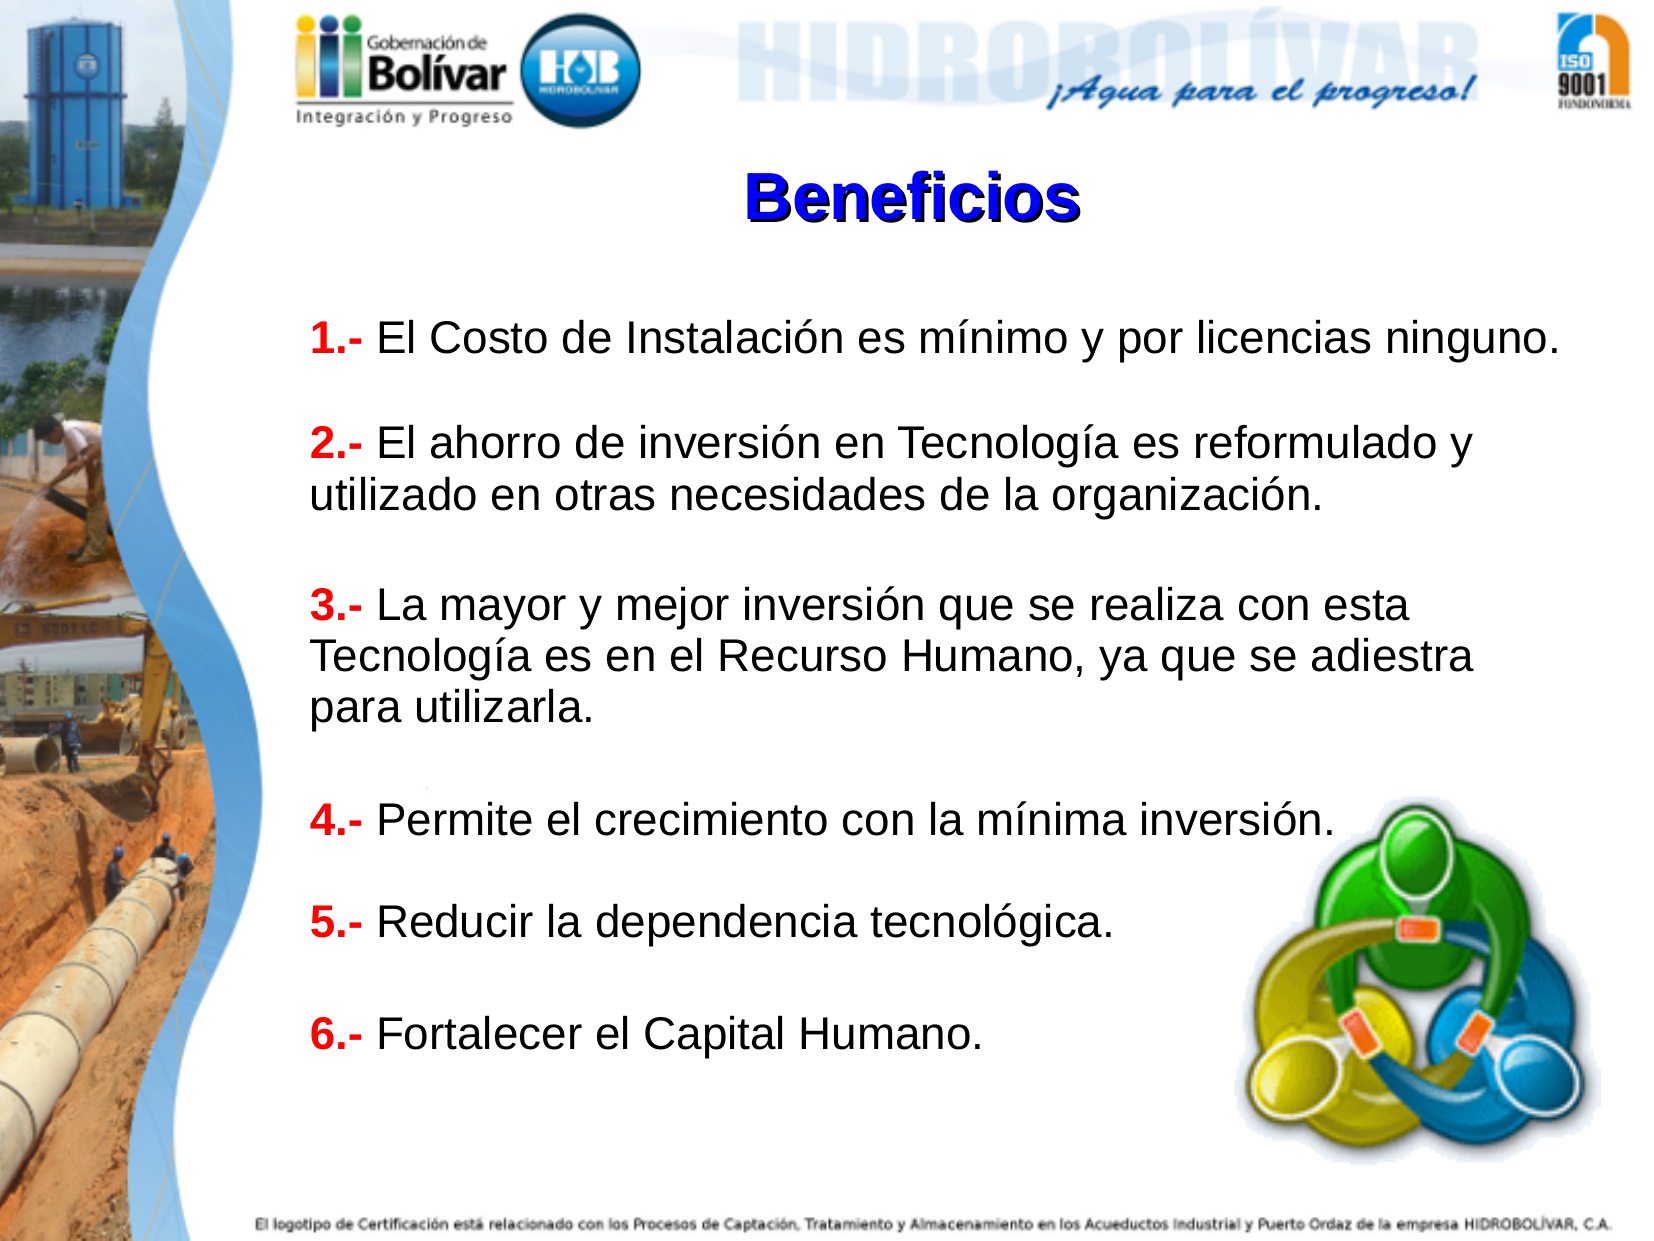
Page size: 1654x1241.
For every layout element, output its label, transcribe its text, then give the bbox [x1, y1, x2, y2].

text_box 4.- Permite el crecimiento con la mínima inversión. [295, 760, 1352, 854]
text_box 2.- El ahorro de inversión en Tecnología es reformulado y utilizado en otras necesidades de la organización. [295, 410, 1577, 528]
text_box 5.- Reducir la dependencia tecnológica. [295, 862, 1131, 955]
text_box 6.- Fortalecer el Capital Humano. [295, 974, 1001, 1068]
picture [0, 0, 1654, 1241]
title Beneficios [230, 134, 1595, 259]
text_box 1.- El Costo de Instalación es mínimo y por licencias ninguno. [295, 304, 1577, 372]
text_box 3.- La mayor y mejor inversión que se realiza con esta Tecnología es en el Recurso Humano, ya que se adiestra para utilizarla. [295, 571, 1577, 740]
